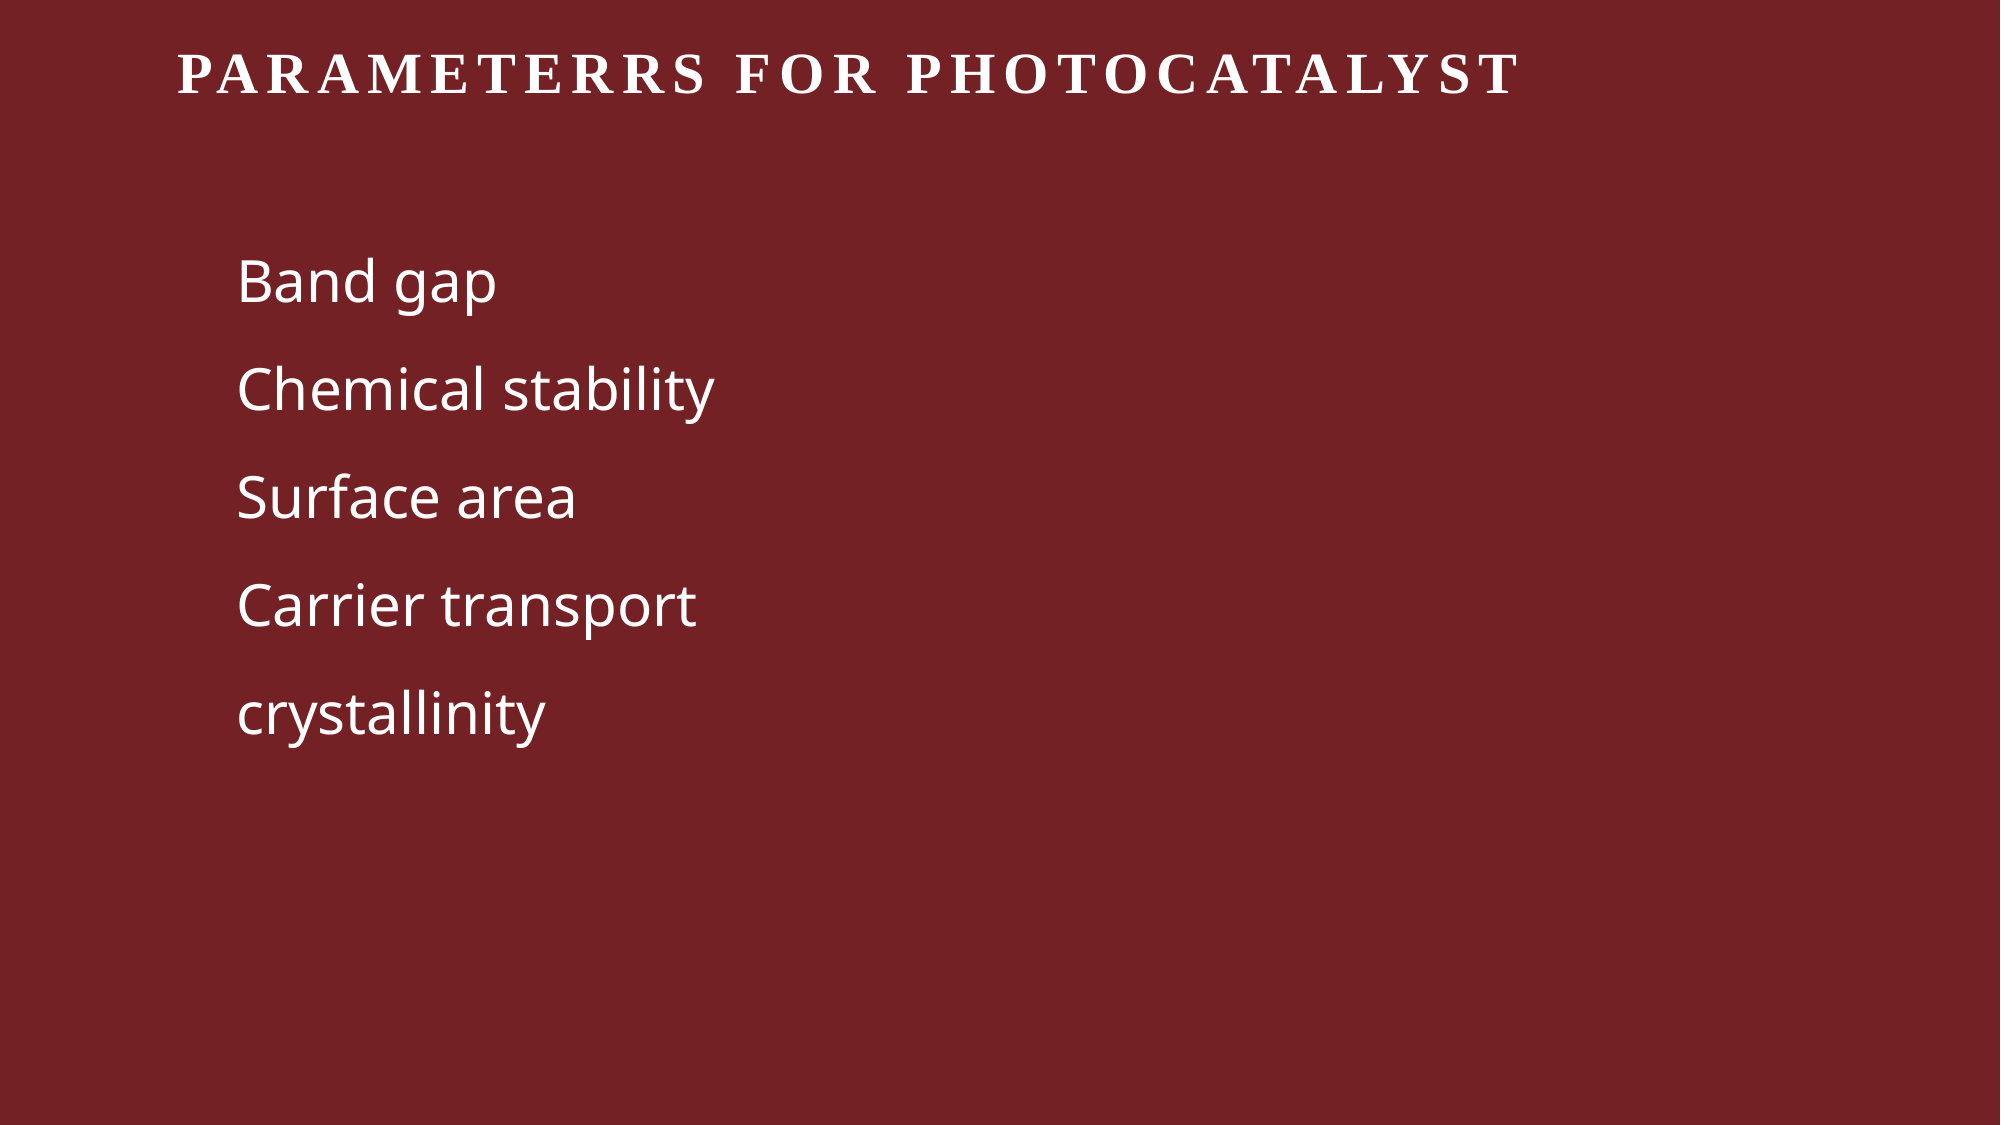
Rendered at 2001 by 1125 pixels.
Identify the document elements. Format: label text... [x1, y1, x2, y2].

title Parameterrs for PHOTOCATALYST [177, 35, 1822, 148]
list Band gap Chemical stability Surface area Carrier transport crystallinity [177, 226, 1822, 947]
